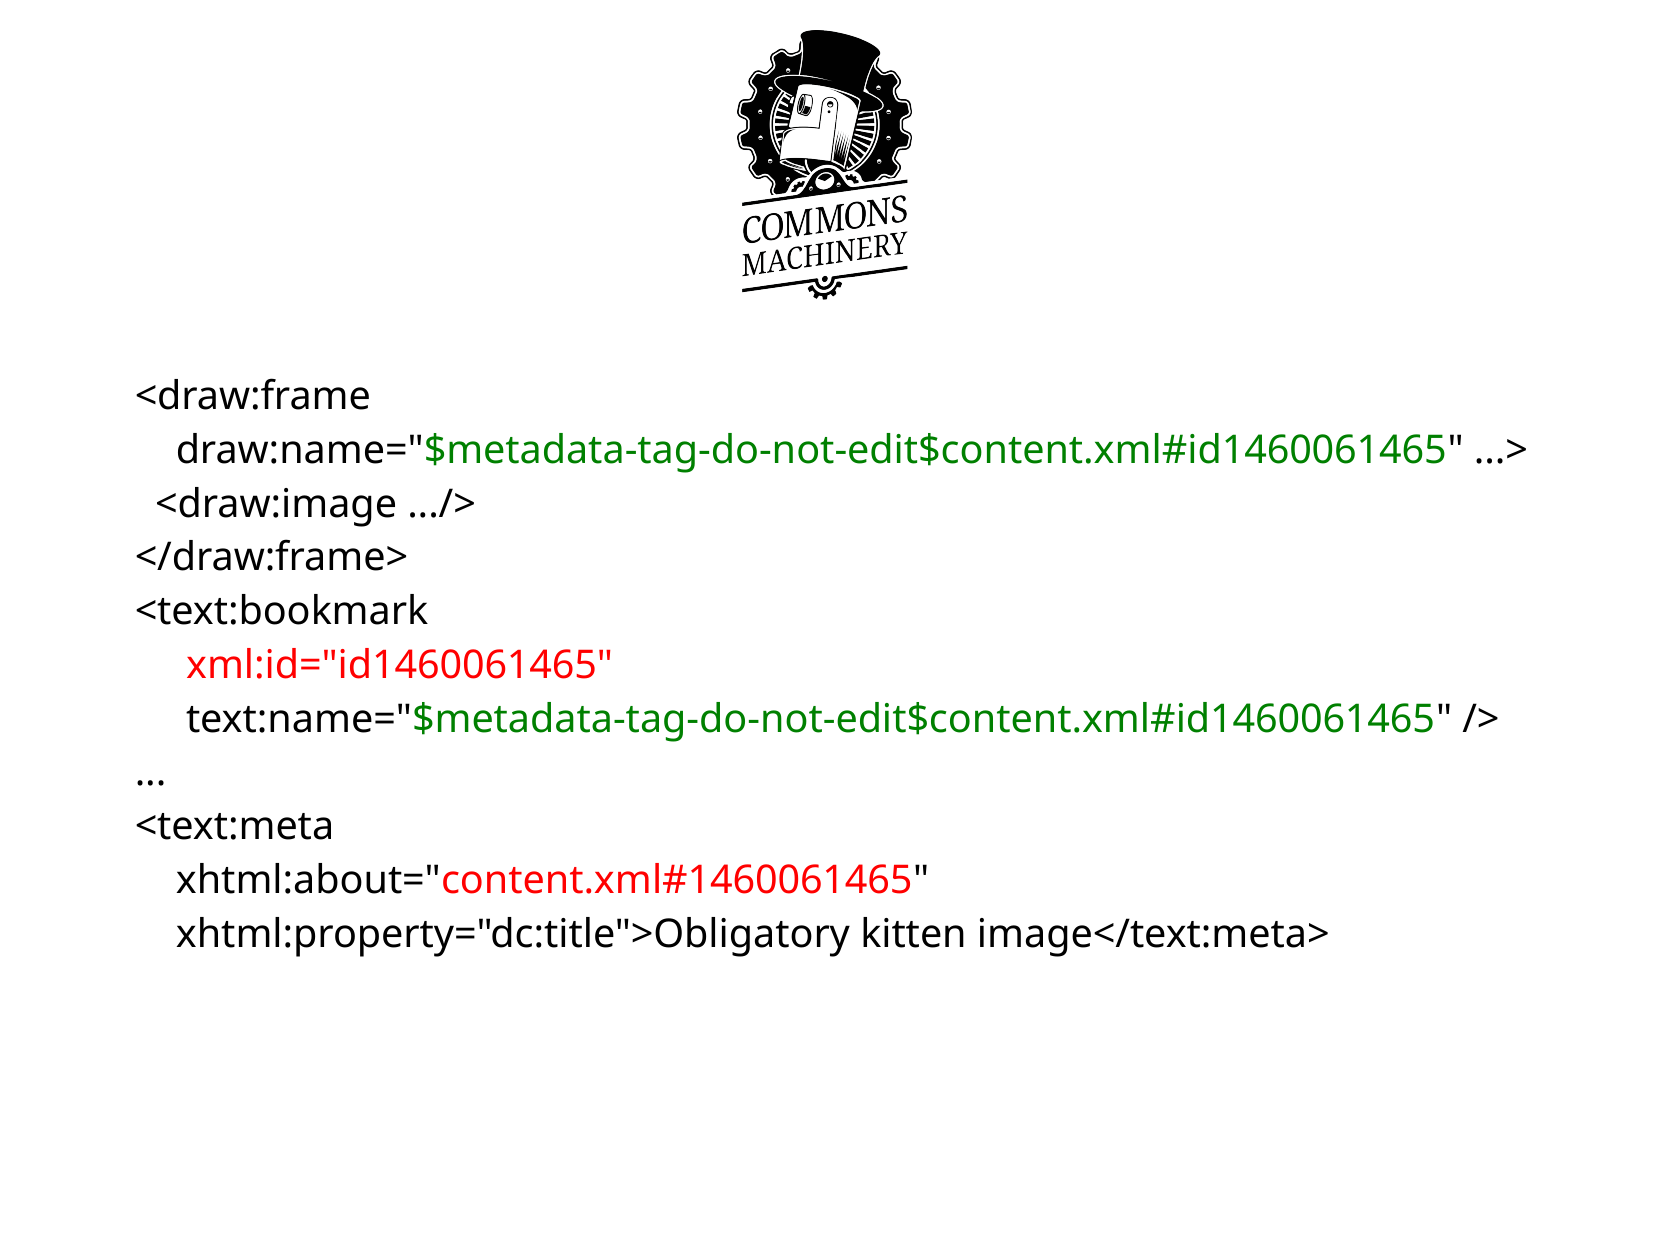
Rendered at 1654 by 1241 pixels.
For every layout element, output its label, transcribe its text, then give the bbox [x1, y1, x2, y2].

text_box <draw:frame draw:name="$metadata-tag-do-not-edit$content.xml#id1460061465" ...> <draw:image .../> </draw:frame> <text:bookmark xml:id="id1460061465" text:name="$metadata-tag-do-not-edit$content.xml#id1460061465" /> ... <text:meta xhtml:about="content.xml#1460061465" xhtml:property="dc:title">Obligatory kitten image</text:meta> [120, 360, 1546, 1066]
picture [737, 30, 912, 300]
